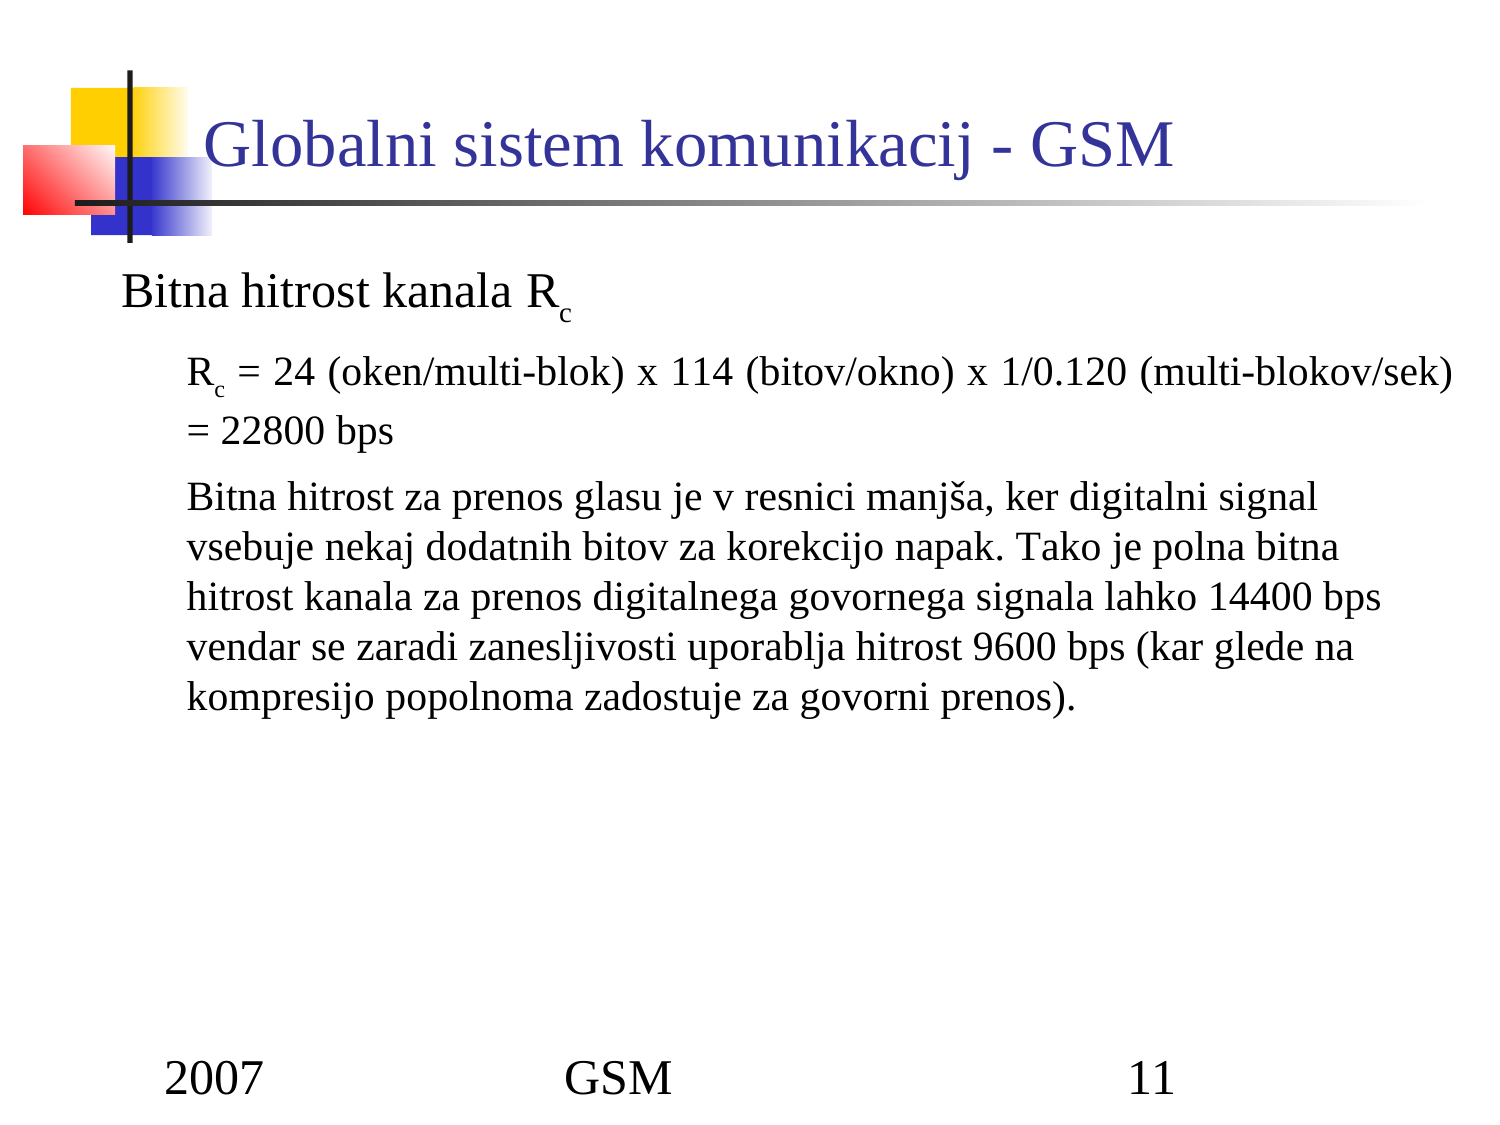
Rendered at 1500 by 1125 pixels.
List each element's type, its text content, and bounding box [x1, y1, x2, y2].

title Globalni sistem komunikacij - GSM [188, 92, 1468, 188]
list Bitna hitrost kanala Rc Rc = 24 (oken/multi-blok) x 114 (bitov/okno) x 1/0.120 (multi-blokov/sek) = 22800 bps Bitna hitrost za prenos glasu je v resnici manjša, ker digitalni signal vsebuje nekaj dodatnih bitov za korekcijo napak. Tako je polna bitna hitrost kanala za prenos digitalnega govornega signala lahko 14400 bps vendar se zaradi zanesljivosti uporablja hitrost 9600 bps (kar glede na kompresijo popolnoma zadostuje za govorni prenos). [50, 249, 1469, 1007]
